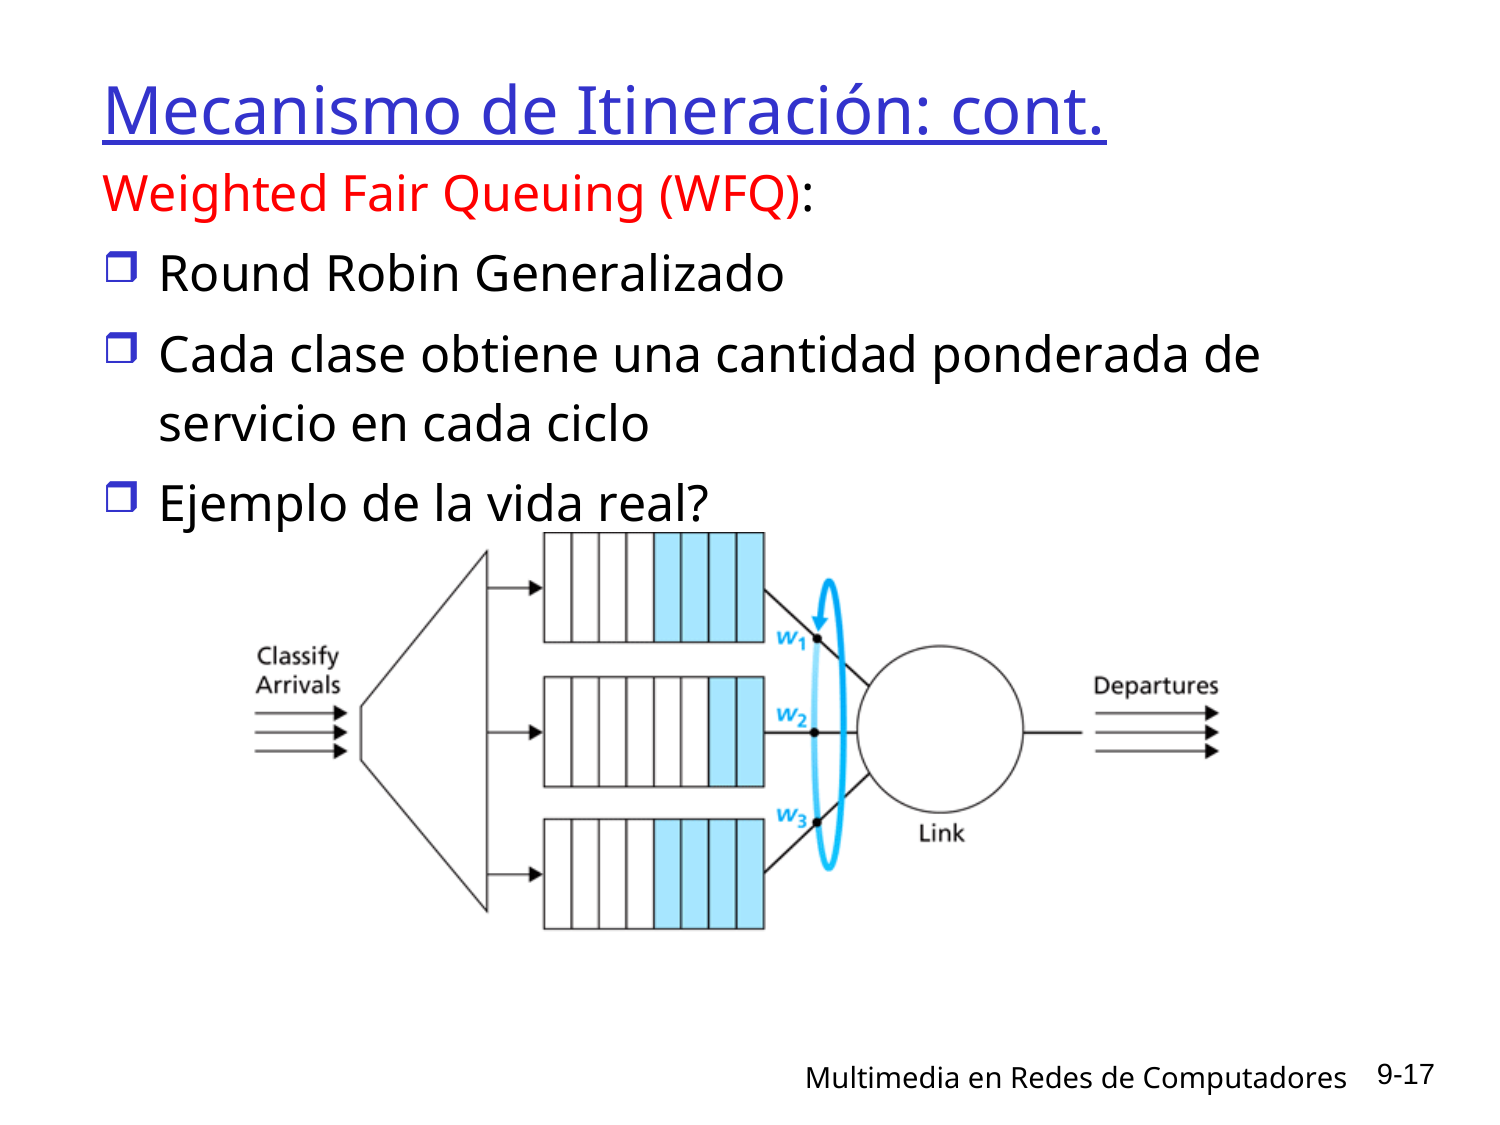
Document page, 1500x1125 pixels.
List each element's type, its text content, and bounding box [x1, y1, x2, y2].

picture [225, 532, 1221, 956]
title Mecanismo de Itineración: cont. [87, 37, 1363, 150]
list Weighted Fair Queuing (WFQ): Round Robin Generalizado Cada clase obtiene una cantidad ponderada de servicio en cada ciclo Ejemplo de la vida real? [87, 150, 1363, 956]
